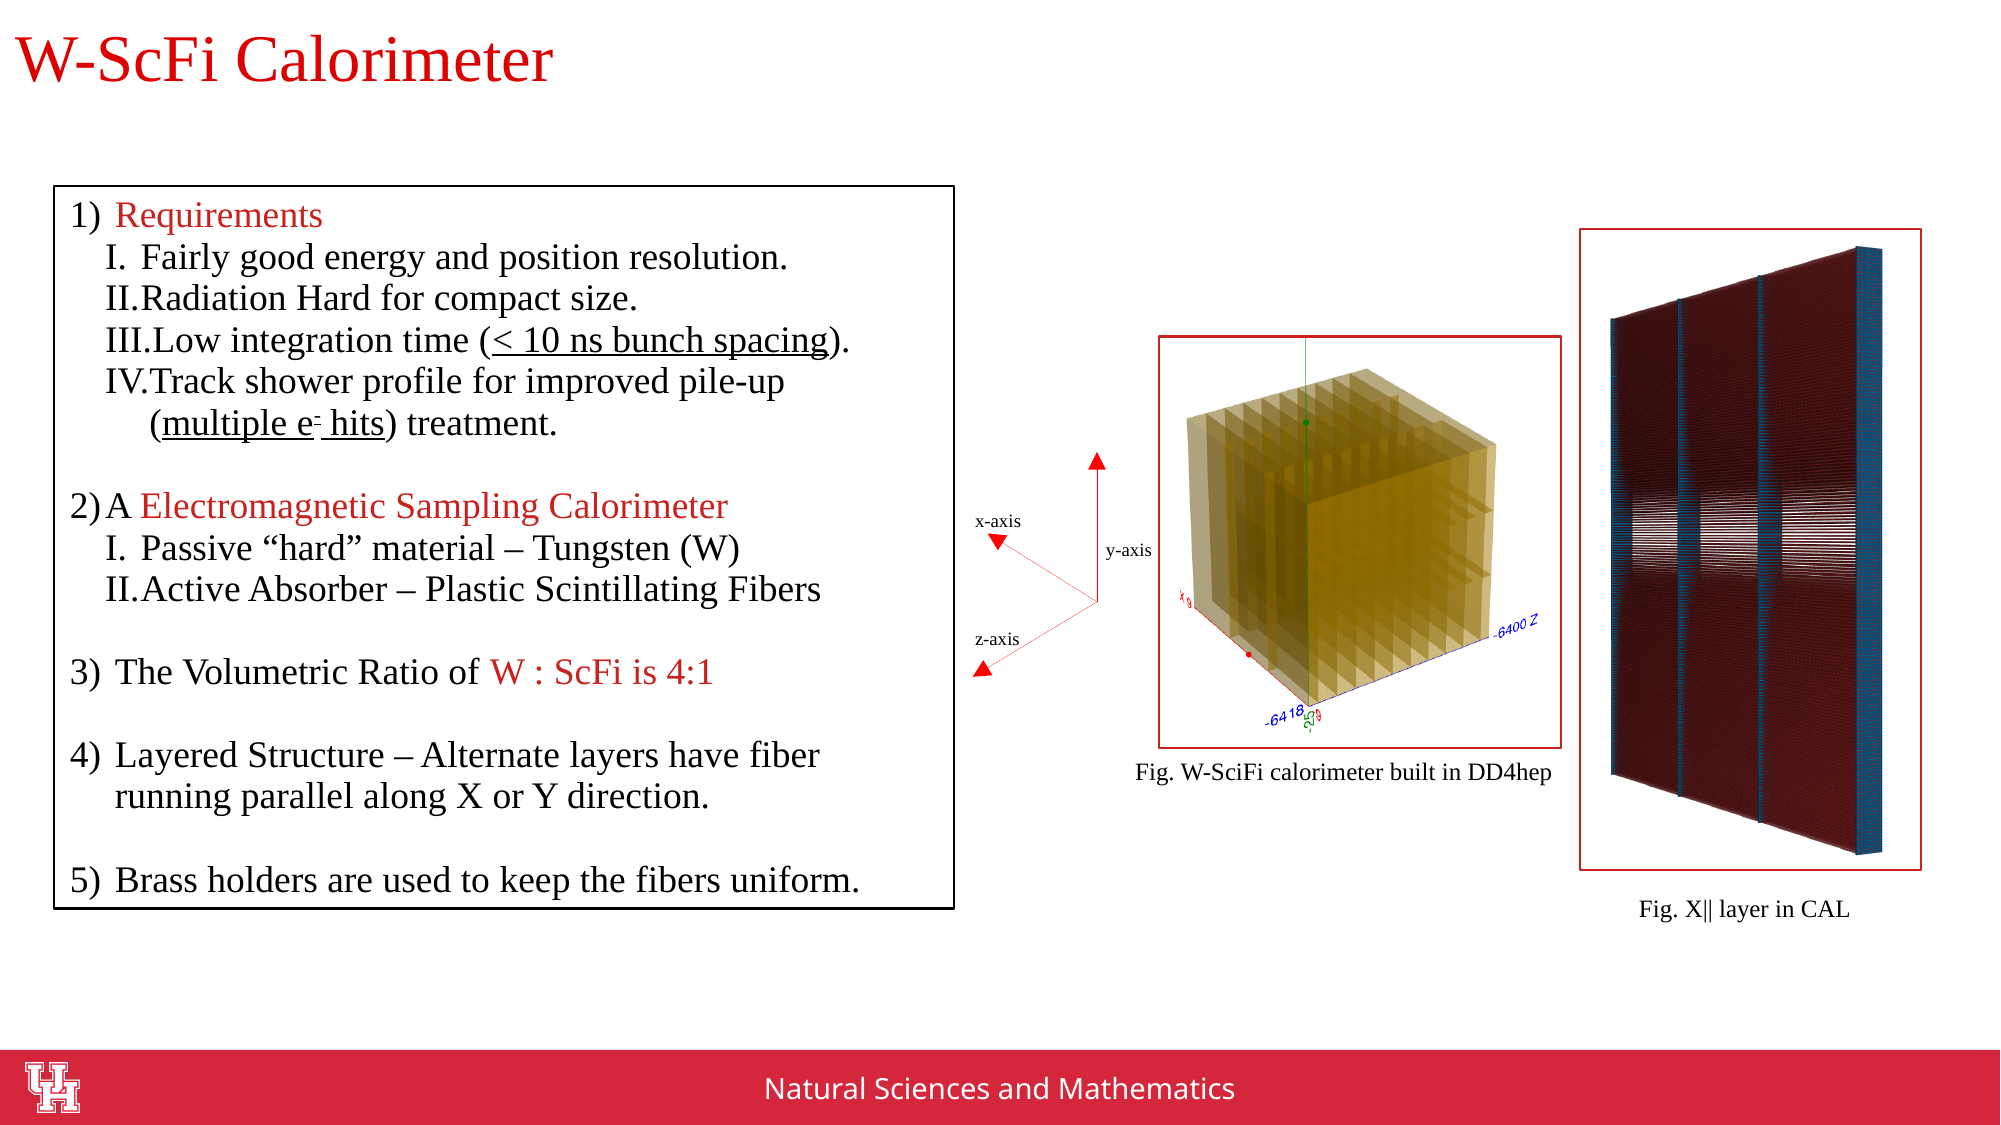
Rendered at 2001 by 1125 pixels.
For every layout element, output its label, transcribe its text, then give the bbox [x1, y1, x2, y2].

picture [25, 1062, 80, 1113]
text_box Fig. X|| layer in CAL [1624, 888, 1907, 940]
text_box z-axis [960, 621, 1036, 658]
picture [1580, 230, 1920, 869]
text_box Requirements Fairly good energy and position resolution. Radiation Hard for compact size. Low integration time (< 10 ns bunch spacing). Track shower profile for improved pile-up (multiple e- hits) treatment. A Electromagnetic Sampling Calorimeter Passive “hard” material – Tungsten (W) Active Absorber – Plastic Scintillating Fibers The Volumetric Ratio of W : ScFi is 4:1 Layered Structure – Alternate layers have fiber running parallel along X or Y direction. Brass holders are used to keep the fibers uniform. [54, 185, 955, 909]
text_box Fig. W-SciFi calorimeter built in DD4hep [1120, 750, 1579, 802]
picture [1159, 337, 1560, 747]
text_box x-axis [960, 503, 1036, 539]
text_box y-axis [1091, 532, 1158, 569]
title W-ScFi Calorimeter [0, 0, 1815, 110]
